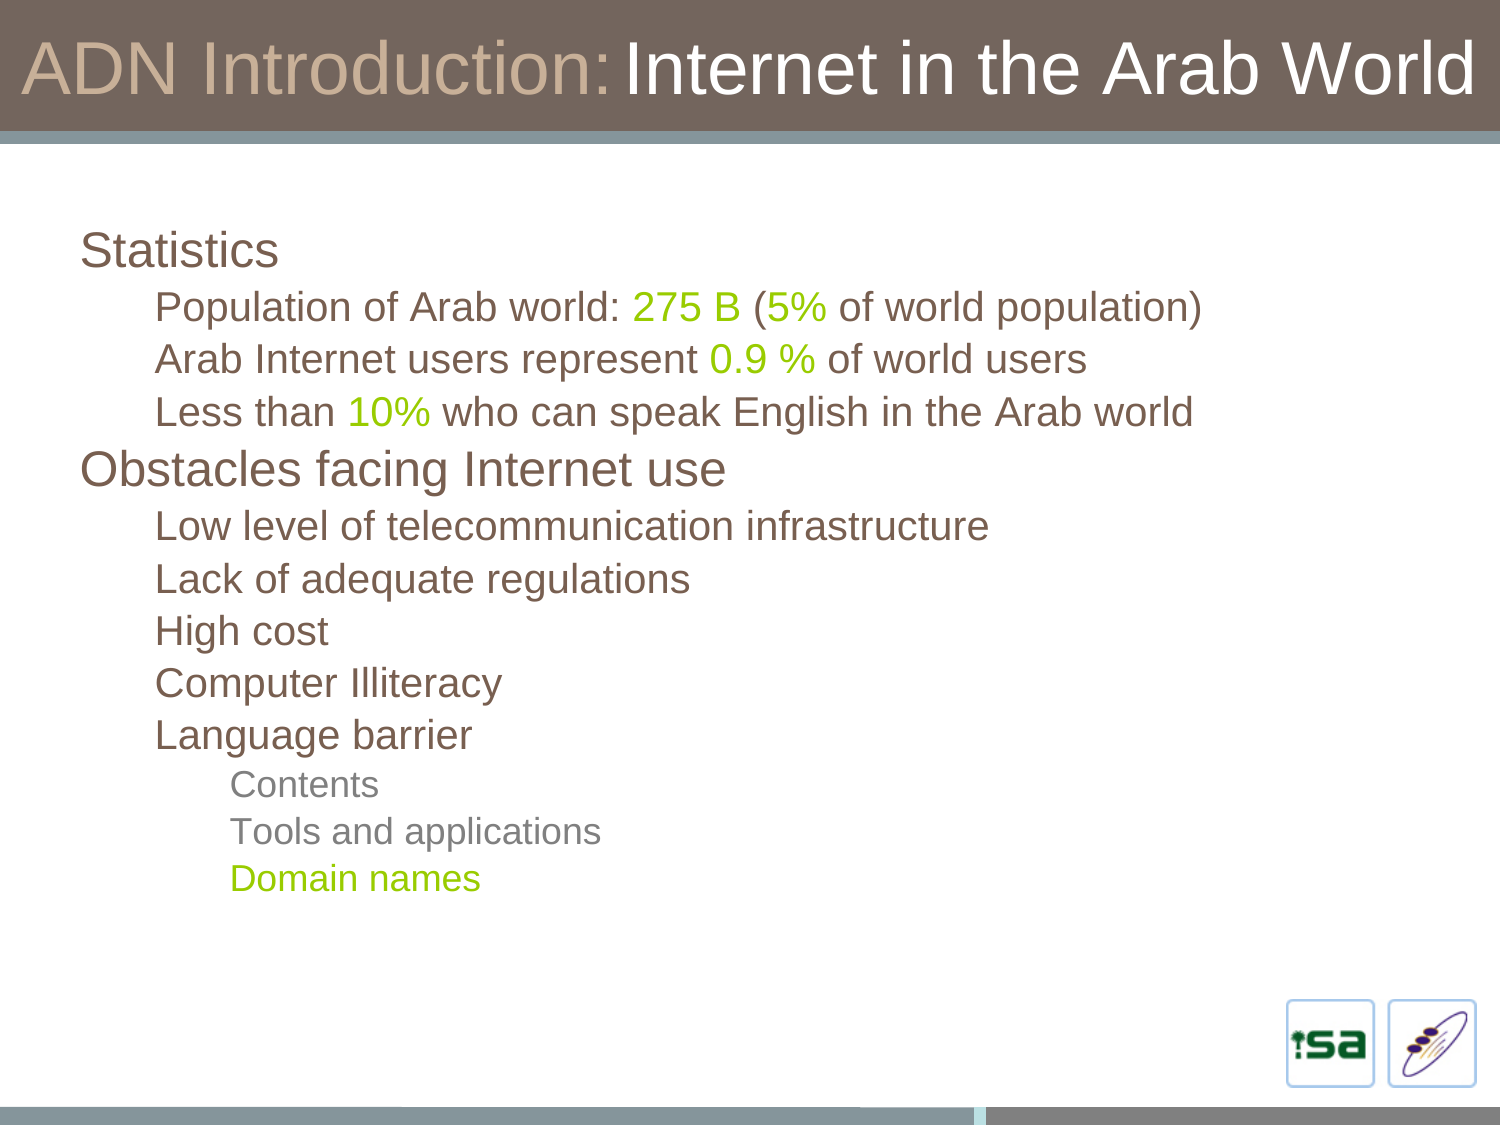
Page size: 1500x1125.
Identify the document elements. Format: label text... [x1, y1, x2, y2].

picture [1286, 999, 1477, 1088]
list Statistics Population of Arab world: 275 B (5% of world population) Arab Internet users represent 0.9 % of world users Less than 10% who can speak English in the Arab world Obstacles facing Internet use Low level of telecommunication infrastructure Lack of adequate regulations High cost Computer Illiteracy Language barrier Contents Tools and applications Domain names [64, 219, 1415, 1000]
text_box ADN Introduction: Internet in the Arab World [0, 0, 1500, 131]
